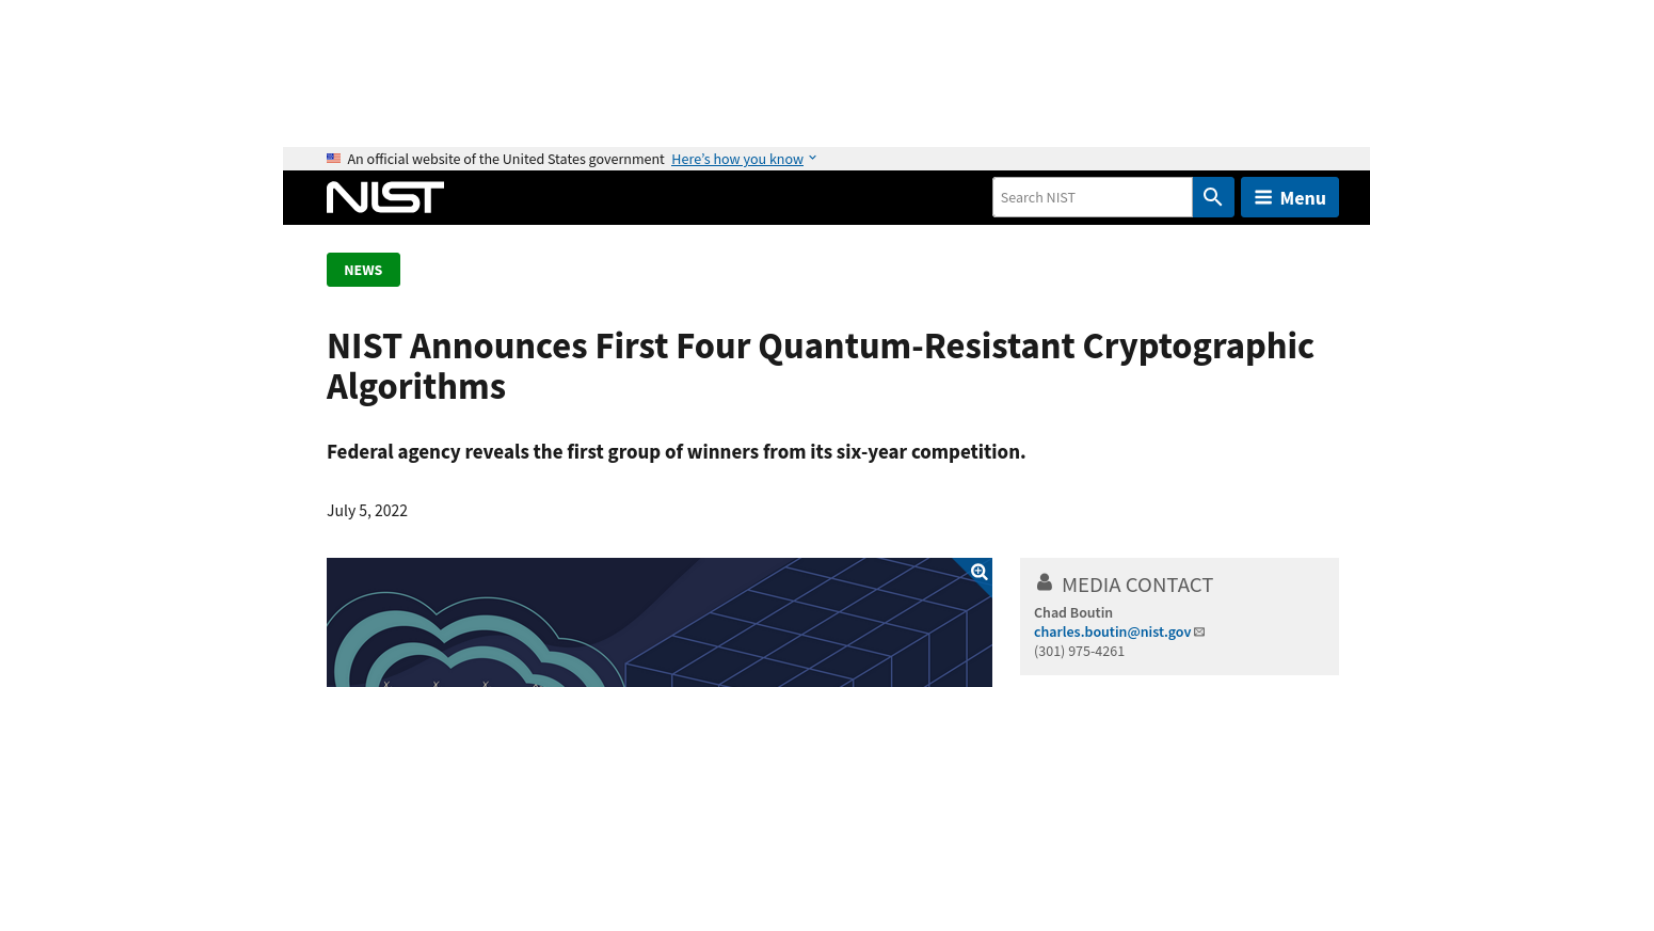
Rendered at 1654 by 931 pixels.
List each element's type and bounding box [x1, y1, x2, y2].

picture [283, 147, 1370, 688]
